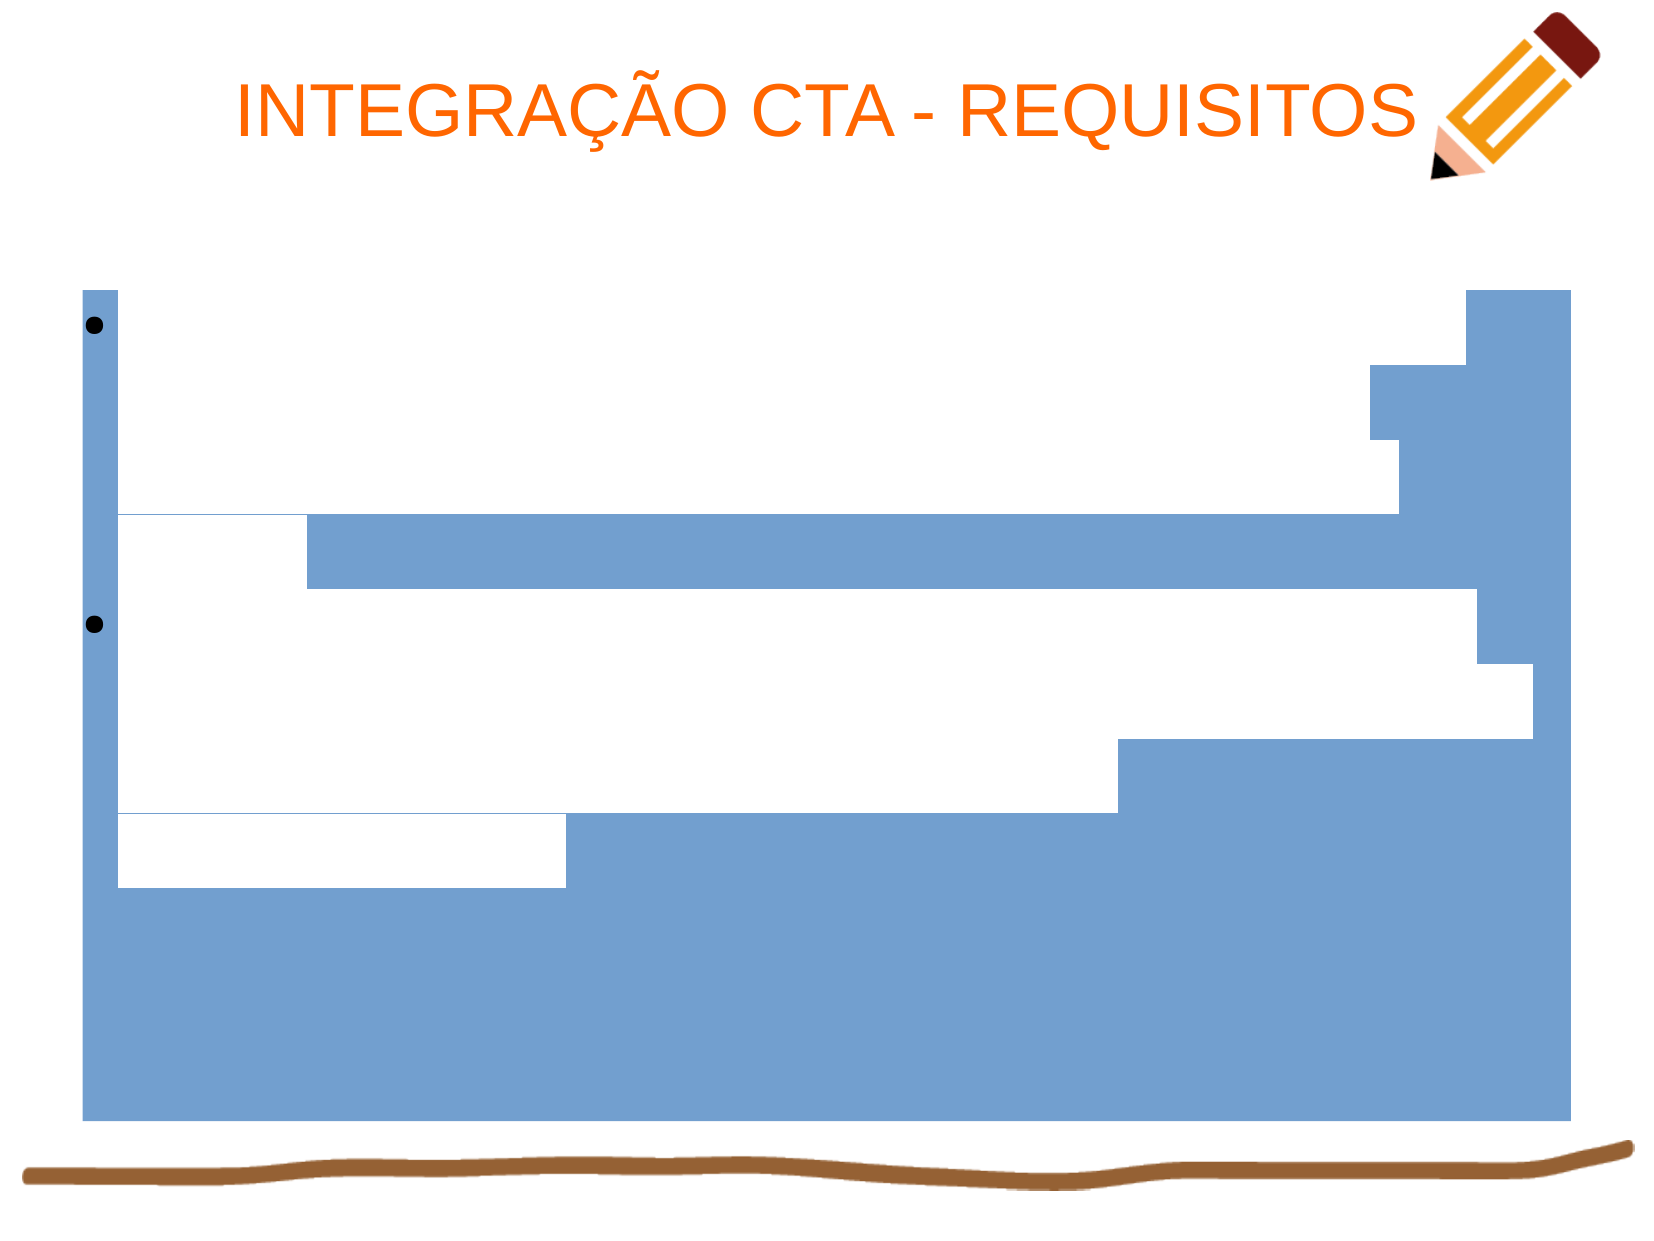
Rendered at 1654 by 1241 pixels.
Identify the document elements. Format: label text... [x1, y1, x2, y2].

picture [22, 1140, 1635, 1191]
subtitle Um veículo está parado (devido a um sinal vermelho ou bloqueado pelo veículo da frente) ou se desloca uma velocidade de 20m/s Em cada intersecção existem 2 semáforos, um para cada rua do cruzamento. Estes dois semáforos devem estar sempre sincronizados [82, 290, 1571, 1122]
picture [1430, 12, 1601, 181]
title INTEGRAÇÃO CTA - REQUISITOS [82, 49, 1571, 172]
